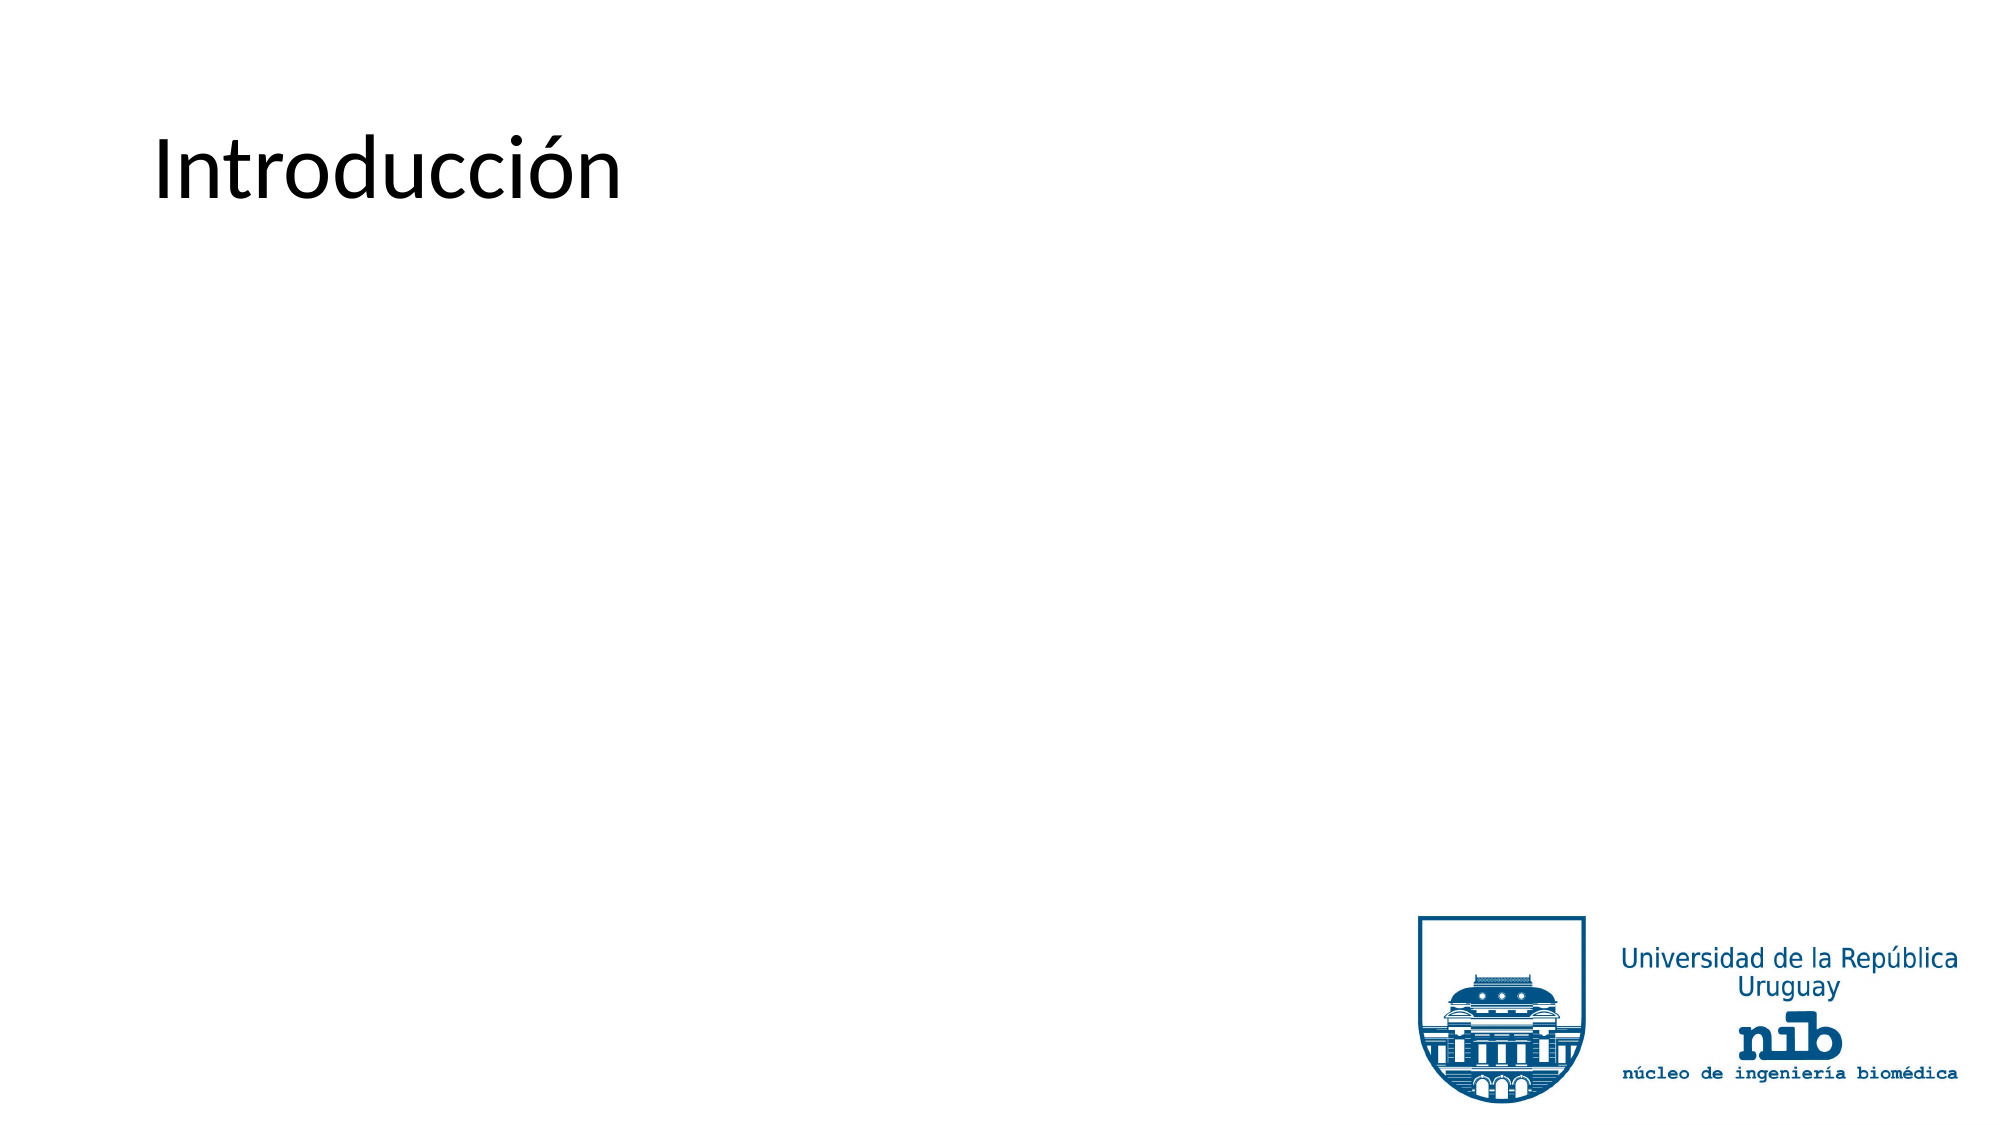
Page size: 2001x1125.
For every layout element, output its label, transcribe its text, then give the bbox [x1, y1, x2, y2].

title Introducción [137, 59, 1863, 278]
picture [1378, 892, 2000, 1125]
